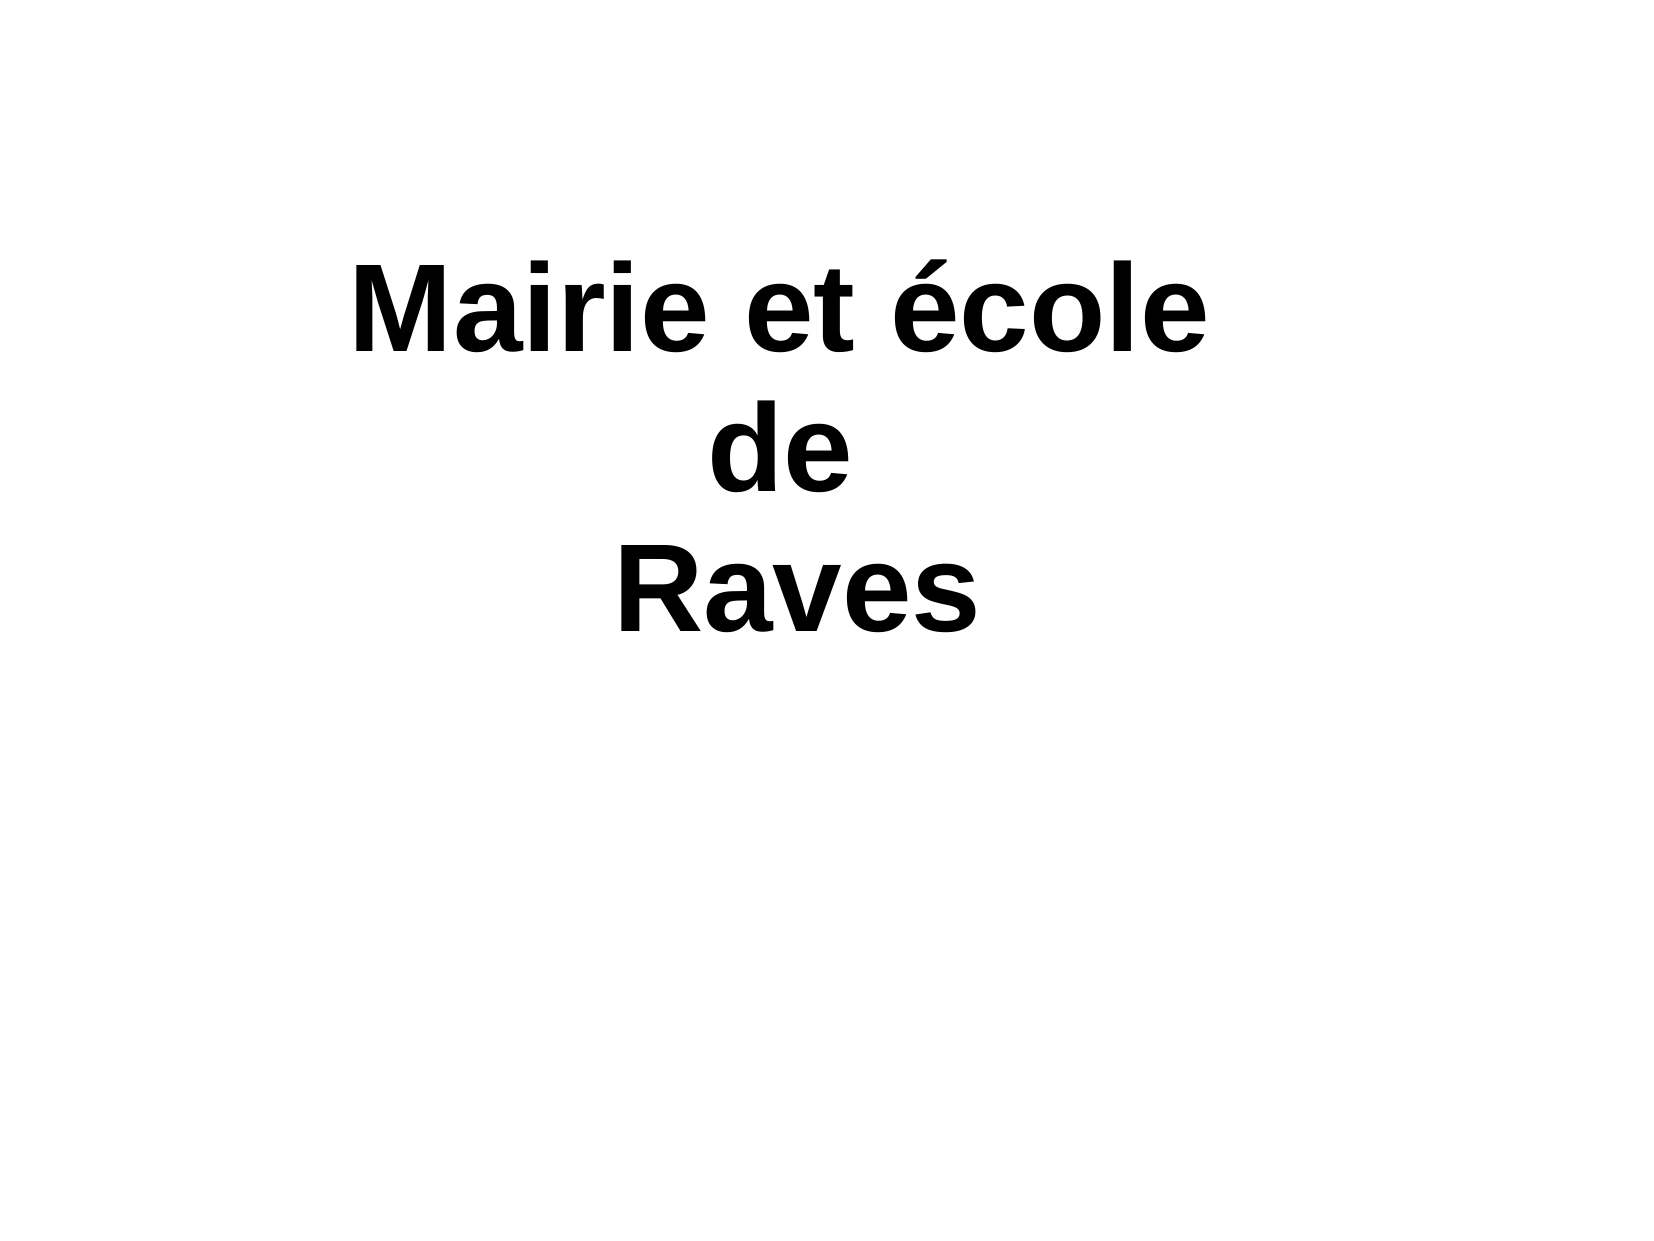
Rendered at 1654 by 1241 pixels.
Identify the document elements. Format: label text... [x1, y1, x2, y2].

text_box Mairie et école de Raves [177, 231, 1418, 666]
